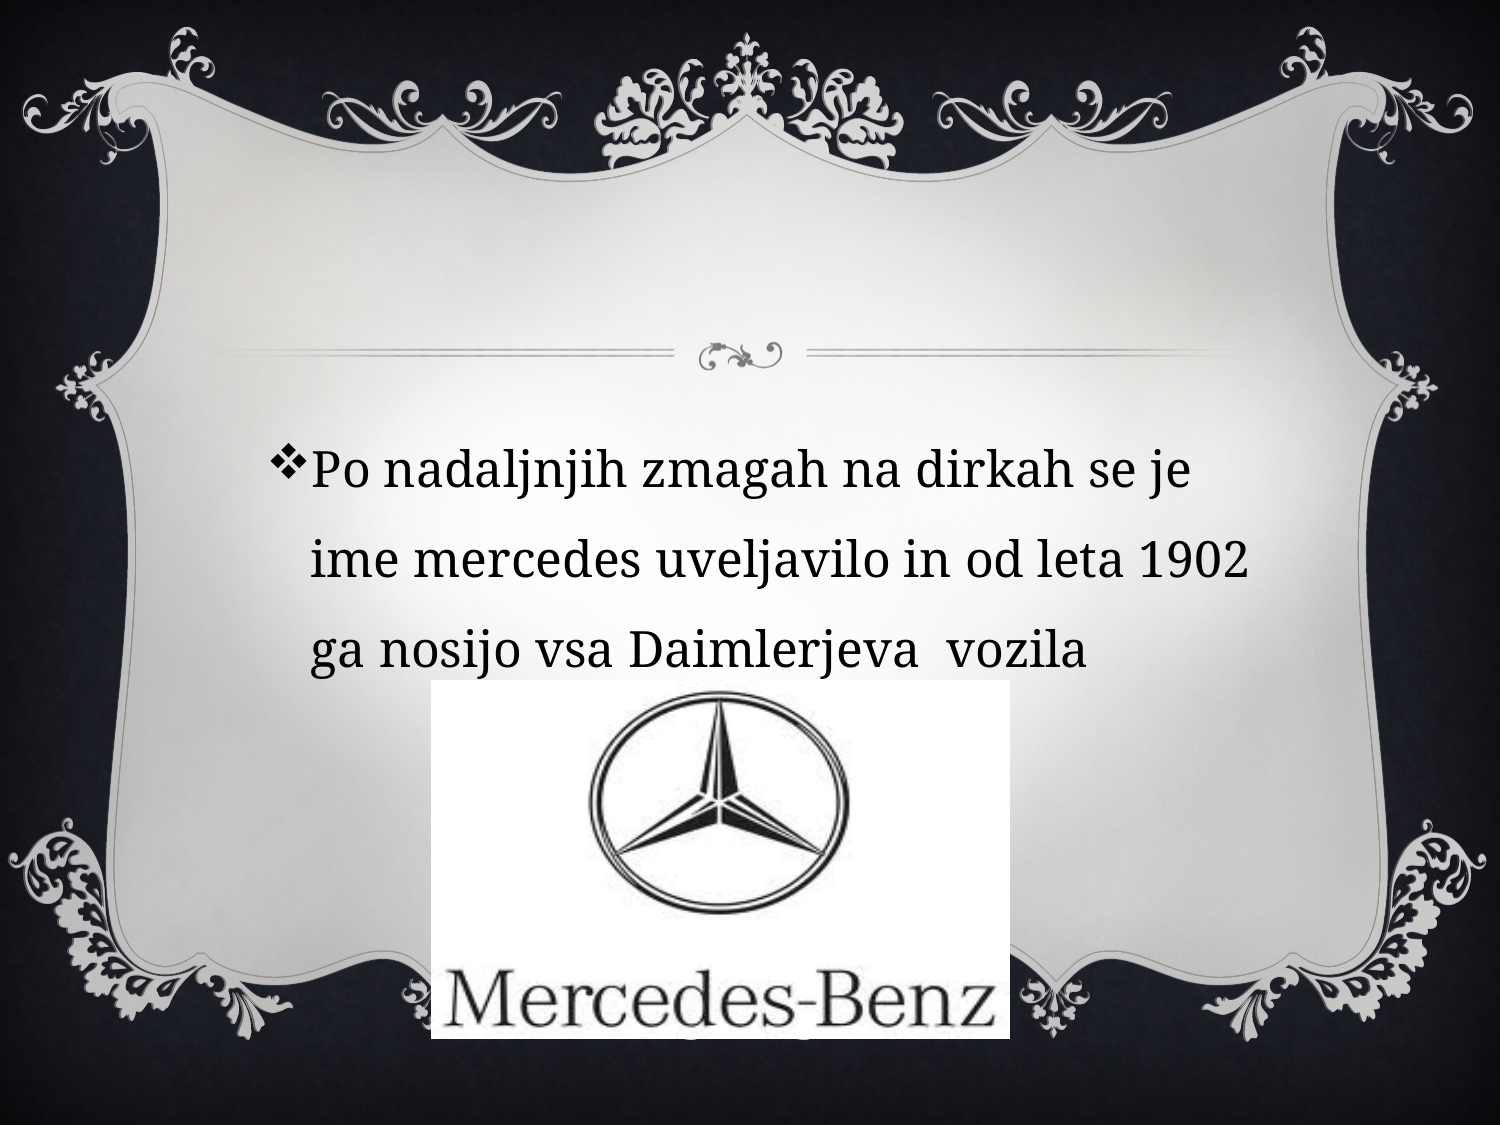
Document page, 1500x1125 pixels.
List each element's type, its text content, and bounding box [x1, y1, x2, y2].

list Po nadaljnjih zmagah na dirkah se je ime mercedes uveljavilo in od leta 1902 ga nosijo vsa Daimlerjeva vozila [225, 399, 1275, 900]
picture [0, 0, 1500, 1125]
